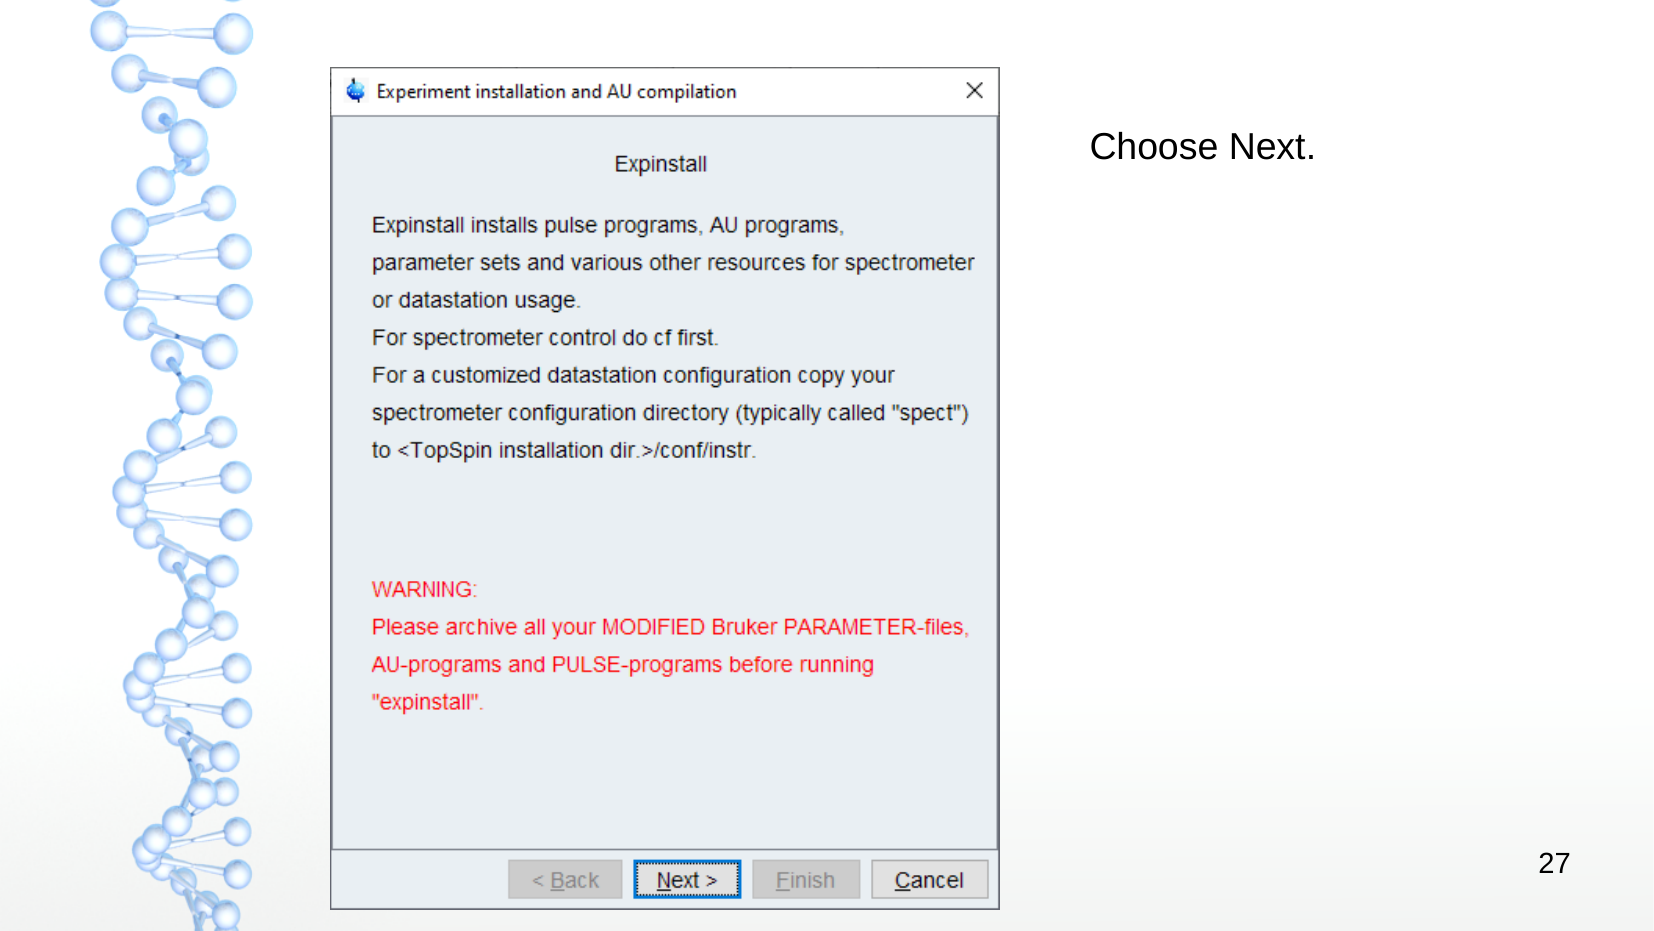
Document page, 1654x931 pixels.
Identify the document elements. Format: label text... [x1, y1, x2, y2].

picture [0, 0, 1654, 931]
text_box Choose Next. [1074, 118, 1332, 175]
